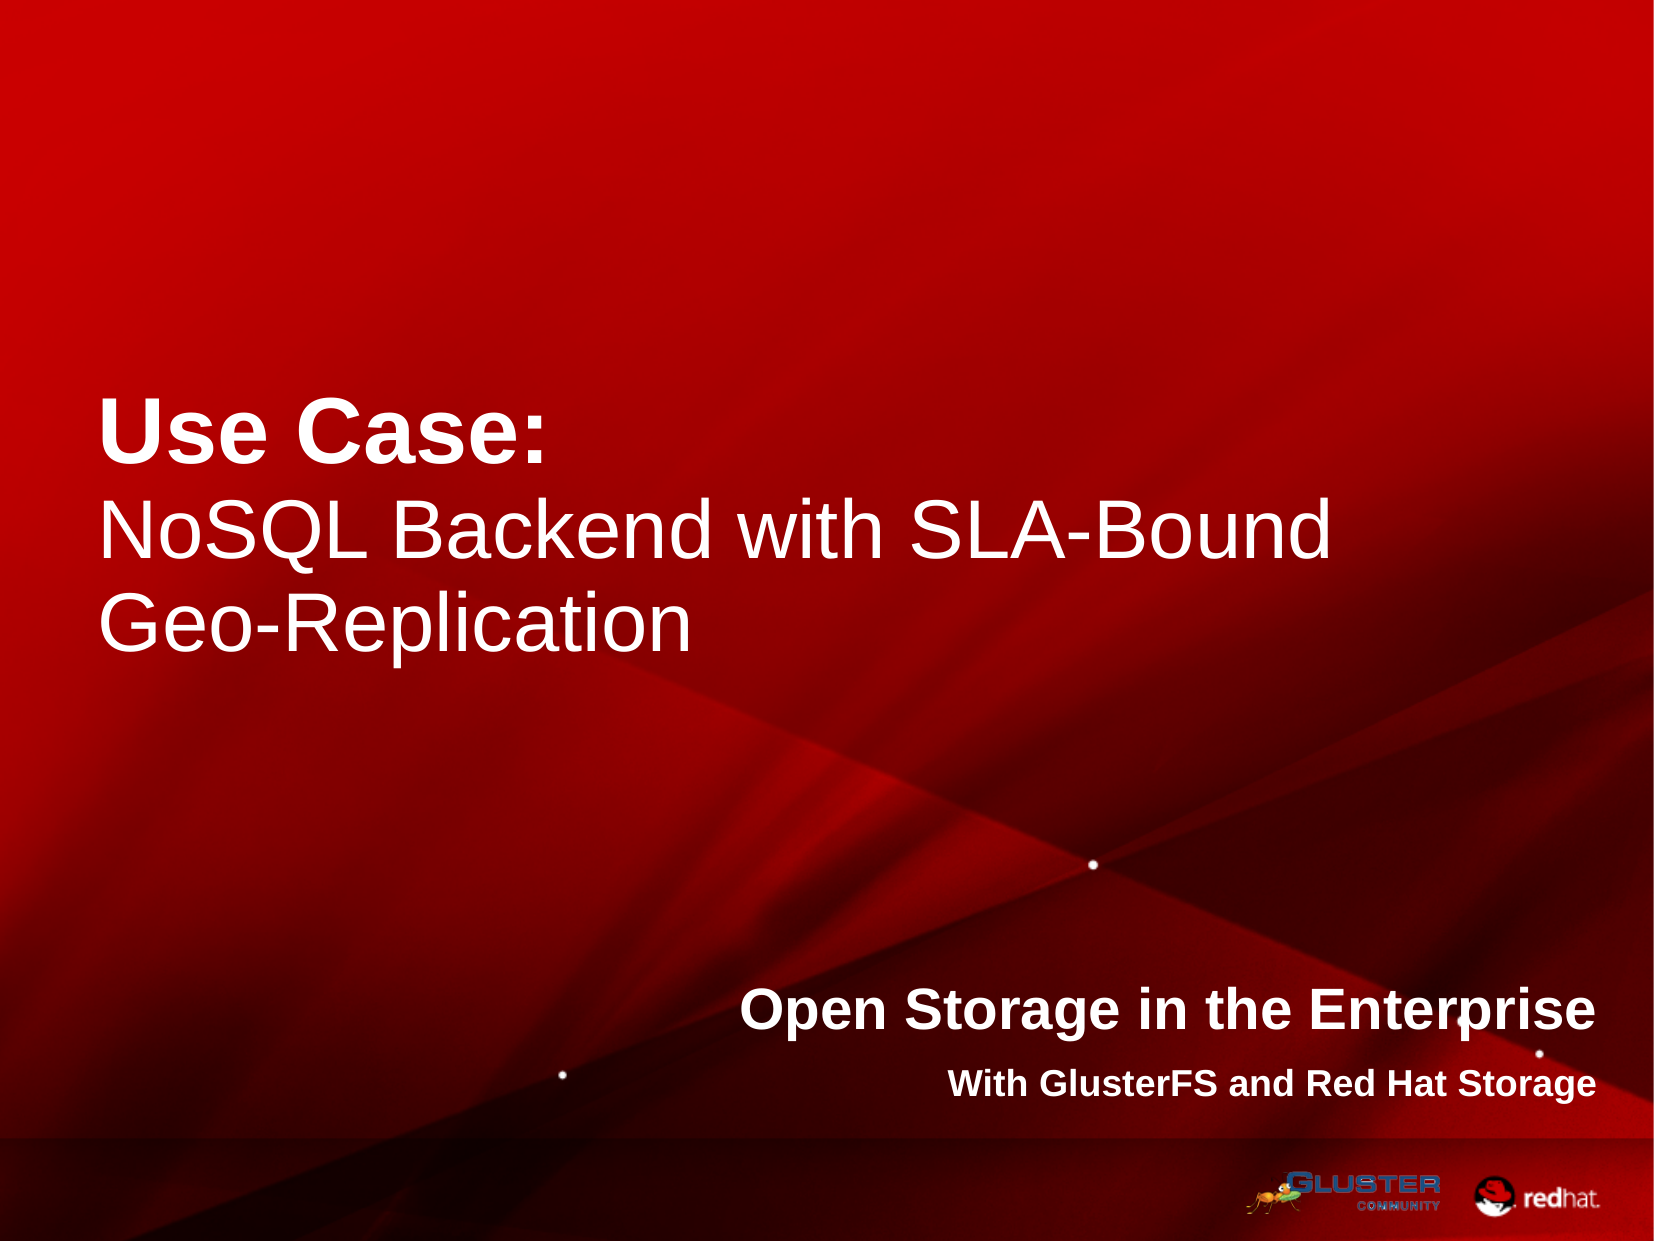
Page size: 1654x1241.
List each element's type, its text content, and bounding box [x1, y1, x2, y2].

text_box Open Storage in the Enterprise With GlusterFS and Red Hat Storage [676, 966, 1613, 1115]
picture [0, 0, 1654, 1241]
title Use Case: NoSQL Backend with SLA-Bound Geo-Replication [97, 378, 1586, 670]
